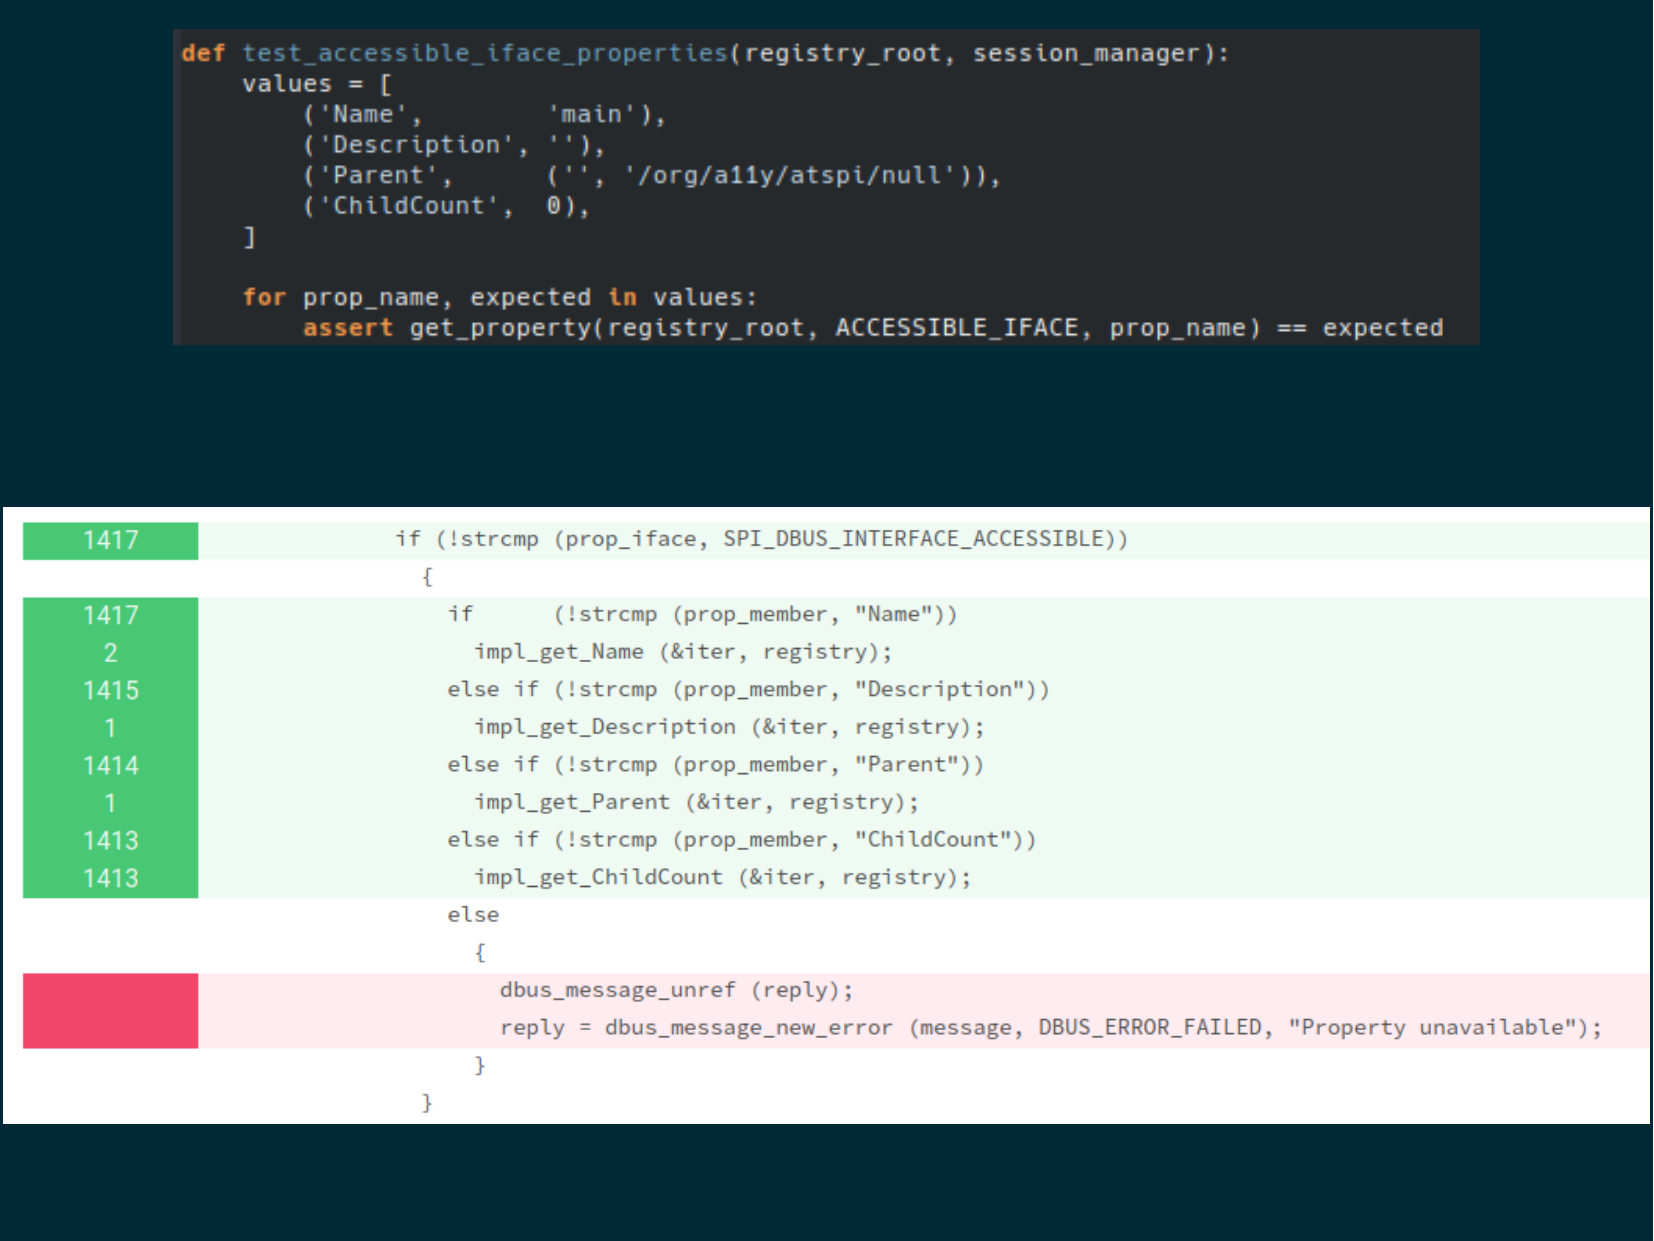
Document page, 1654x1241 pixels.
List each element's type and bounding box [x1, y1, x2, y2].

picture [174, 30, 1479, 344]
picture [4, 508, 1649, 1123]
